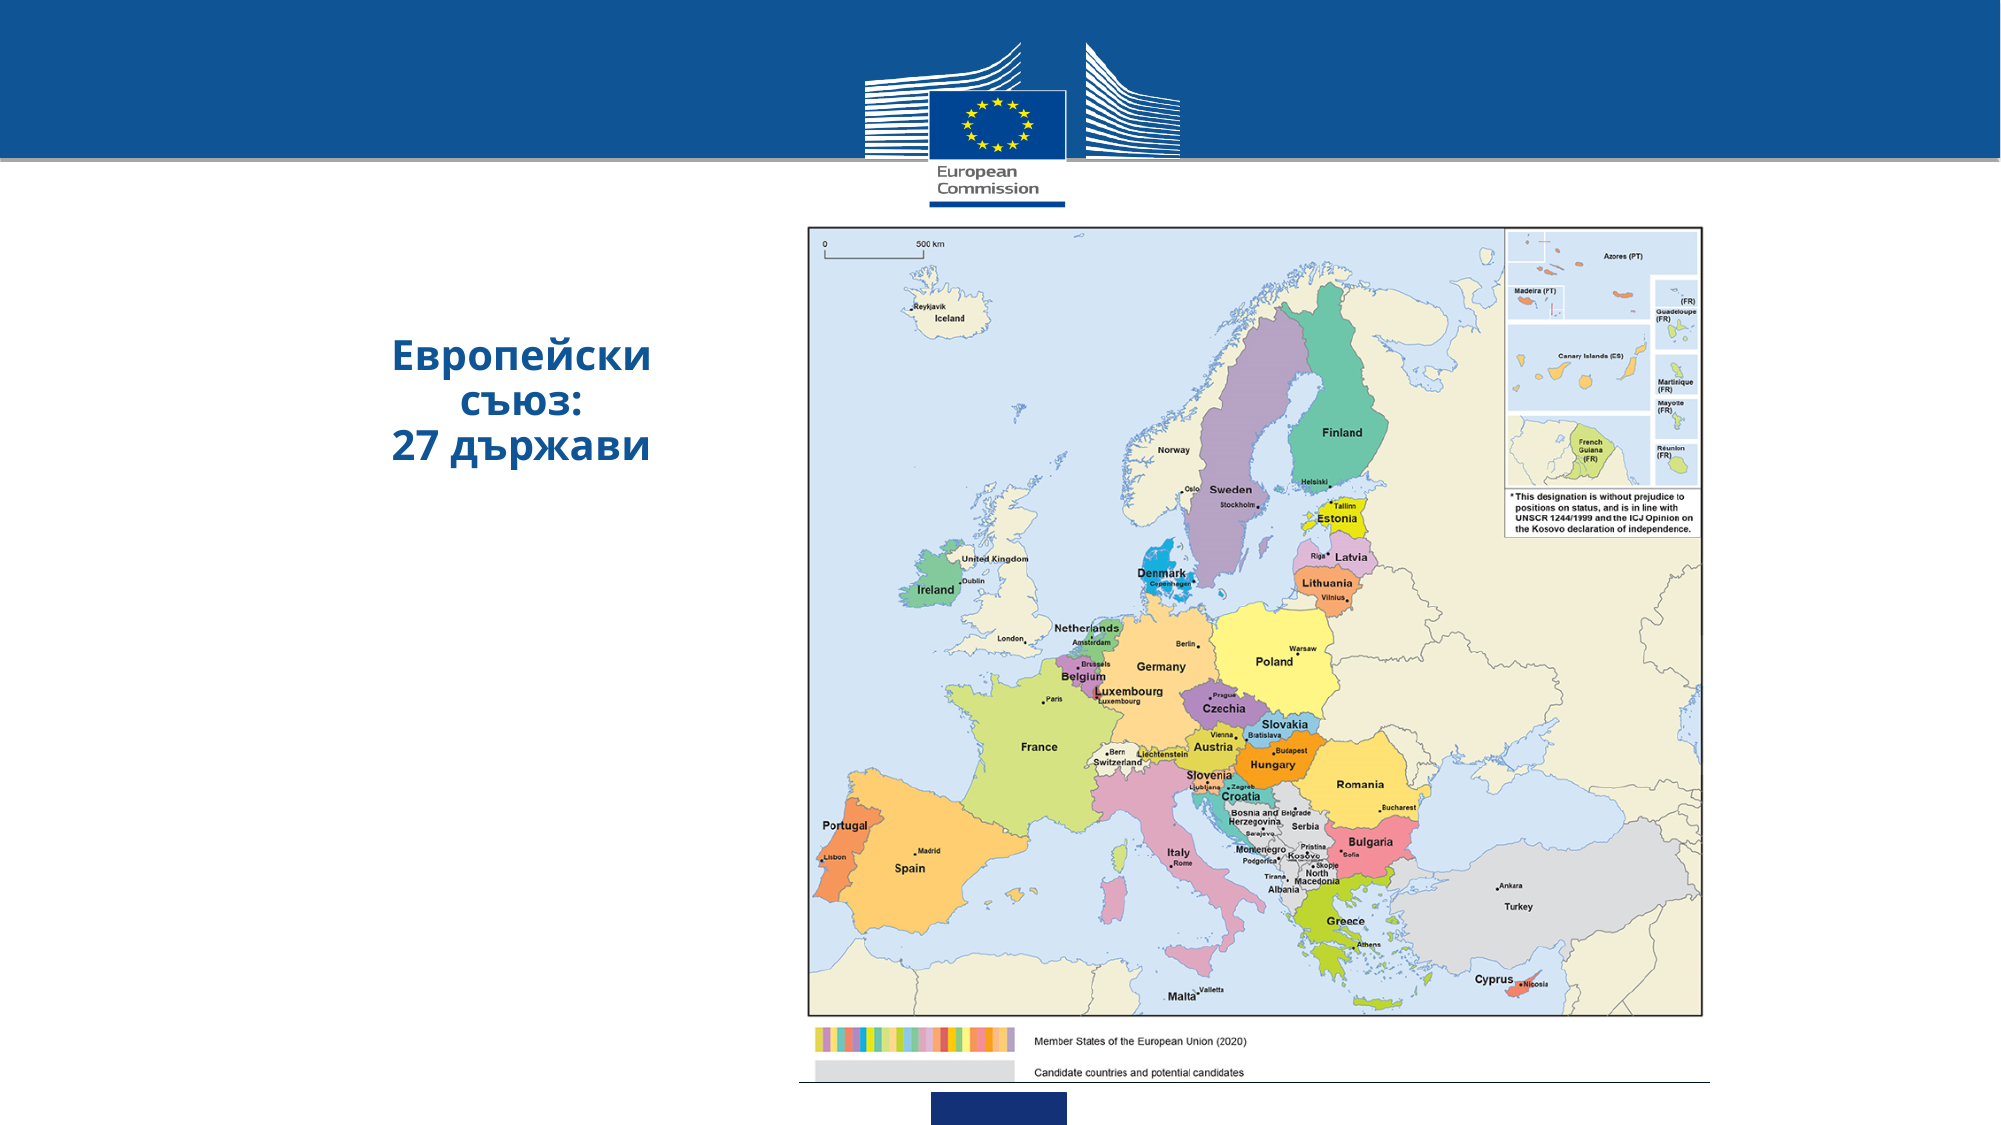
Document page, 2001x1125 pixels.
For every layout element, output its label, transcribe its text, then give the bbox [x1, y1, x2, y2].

picture [799, 221, 1710, 1083]
text_box Европейски съюз: 27 държави [326, 326, 717, 563]
